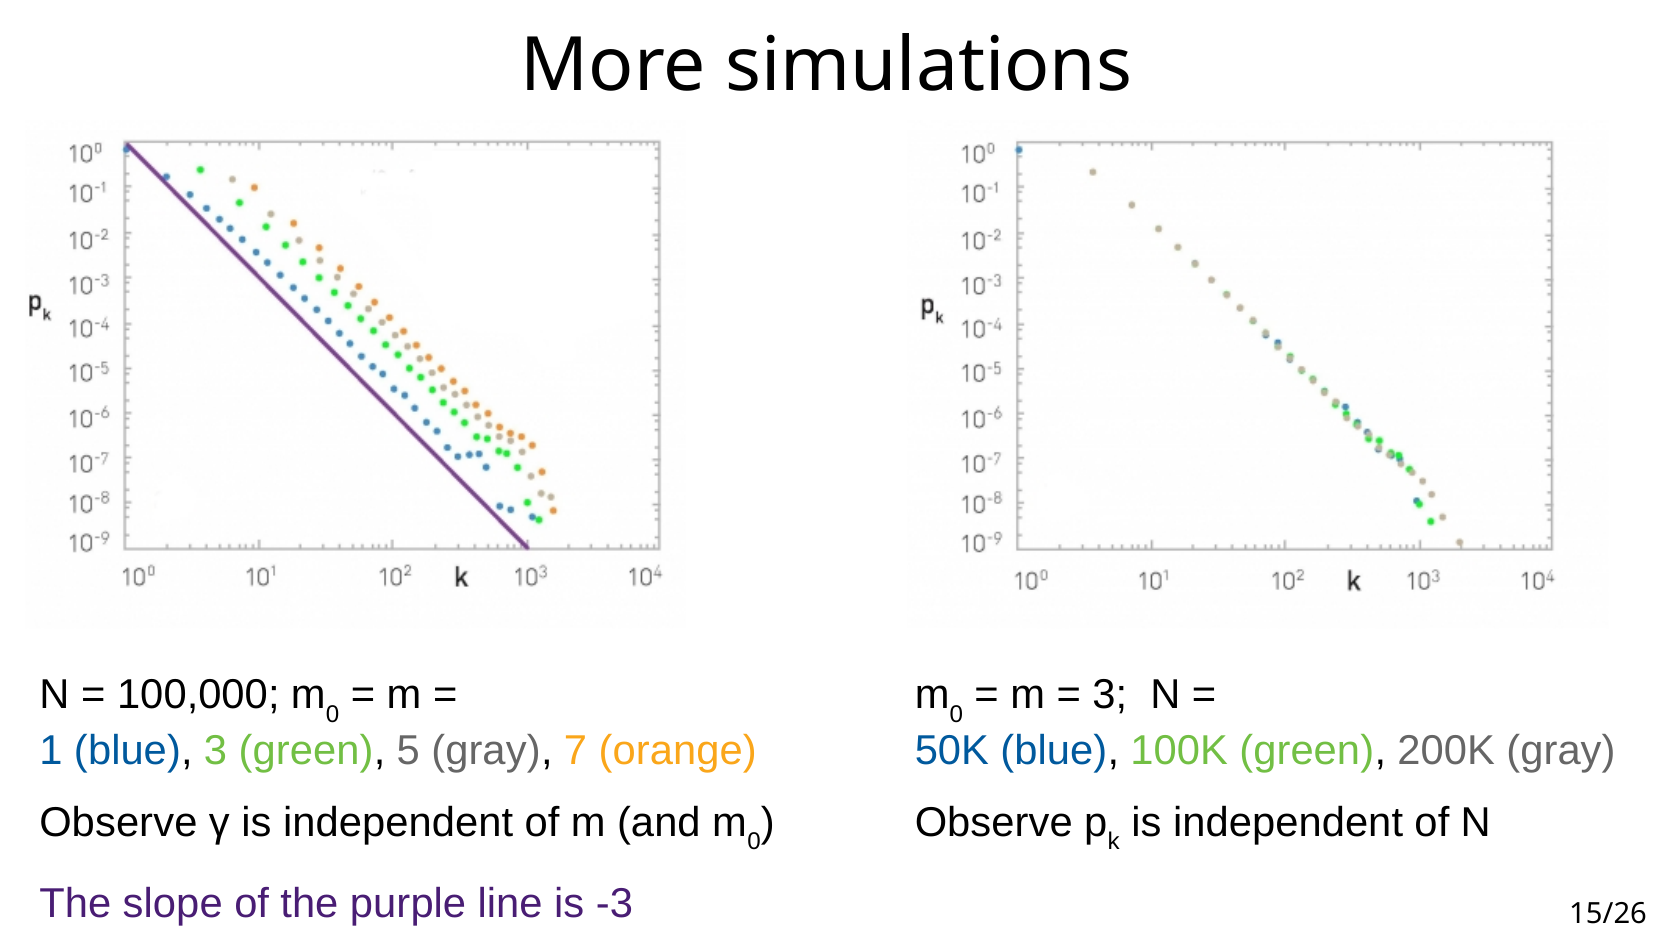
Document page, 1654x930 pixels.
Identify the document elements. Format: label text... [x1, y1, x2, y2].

text_box N = 100,000; m0 = m = 1 (blue), 3 (green), 5 (gray), 7 (orange) Observe γ is independent of m (and m0) The slope of the purple line is -3 [24, 663, 802, 930]
title More simulations [82, 1, 1571, 120]
picture [907, 119, 1609, 629]
text_box m0 = m = 3; N = 50K (blue), 100K (green), 200K (gray) Observe pk is independent of N [900, 663, 1640, 916]
picture [25, 120, 686, 630]
